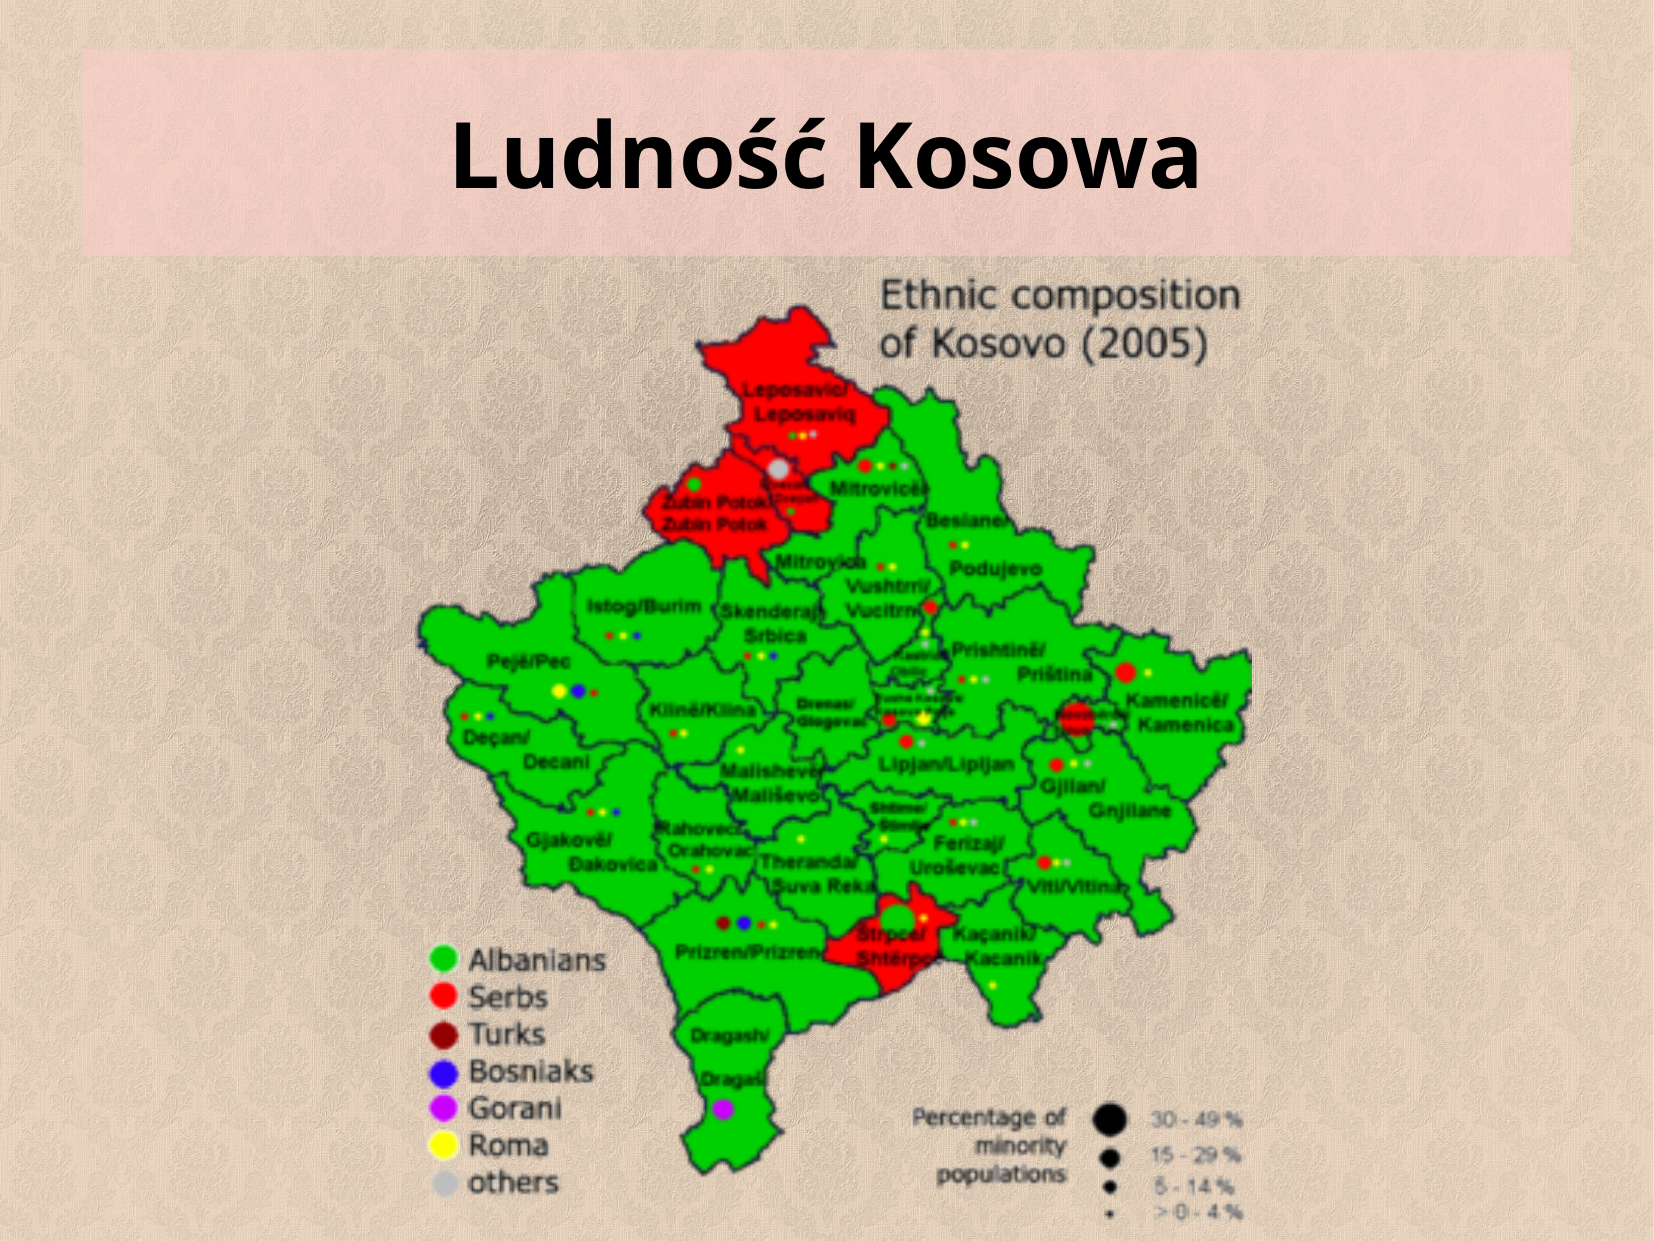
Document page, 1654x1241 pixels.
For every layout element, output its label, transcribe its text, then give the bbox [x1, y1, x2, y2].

title Ludność Kosowa [82, 49, 1571, 257]
picture [0, 0, 1654, 1241]
